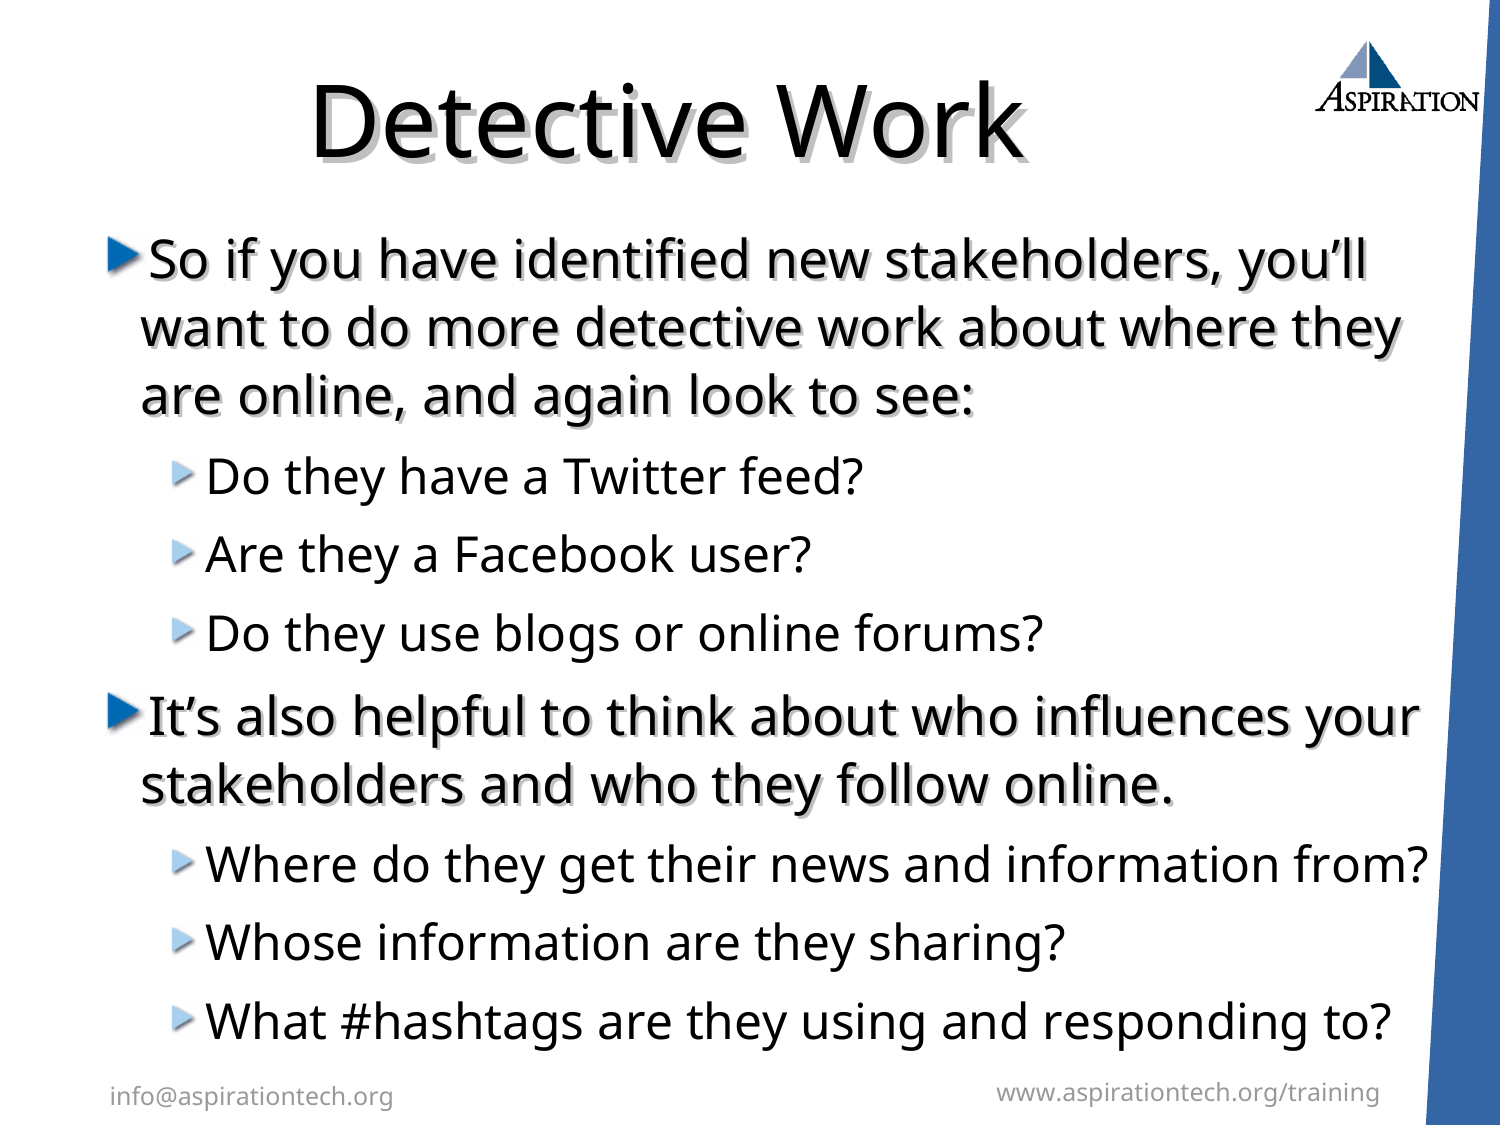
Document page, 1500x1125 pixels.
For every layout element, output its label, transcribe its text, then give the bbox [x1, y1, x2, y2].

title Detective Work [49, 19, 1284, 206]
picture [1315, 41, 1480, 120]
list So if you have identified new stakeholders, you’ll want to do more detective work about where they are online, and again look to see: Do they have a Twitter feed? Are they a Facebook user? Do they use blogs or online forums? It’s also helpful to think about who influences your stakeholders and who they follow online. Where do they get their news and information from? Whose information are they sharing? What #hashtags are they using and responding to? [49, 221, 1447, 1059]
